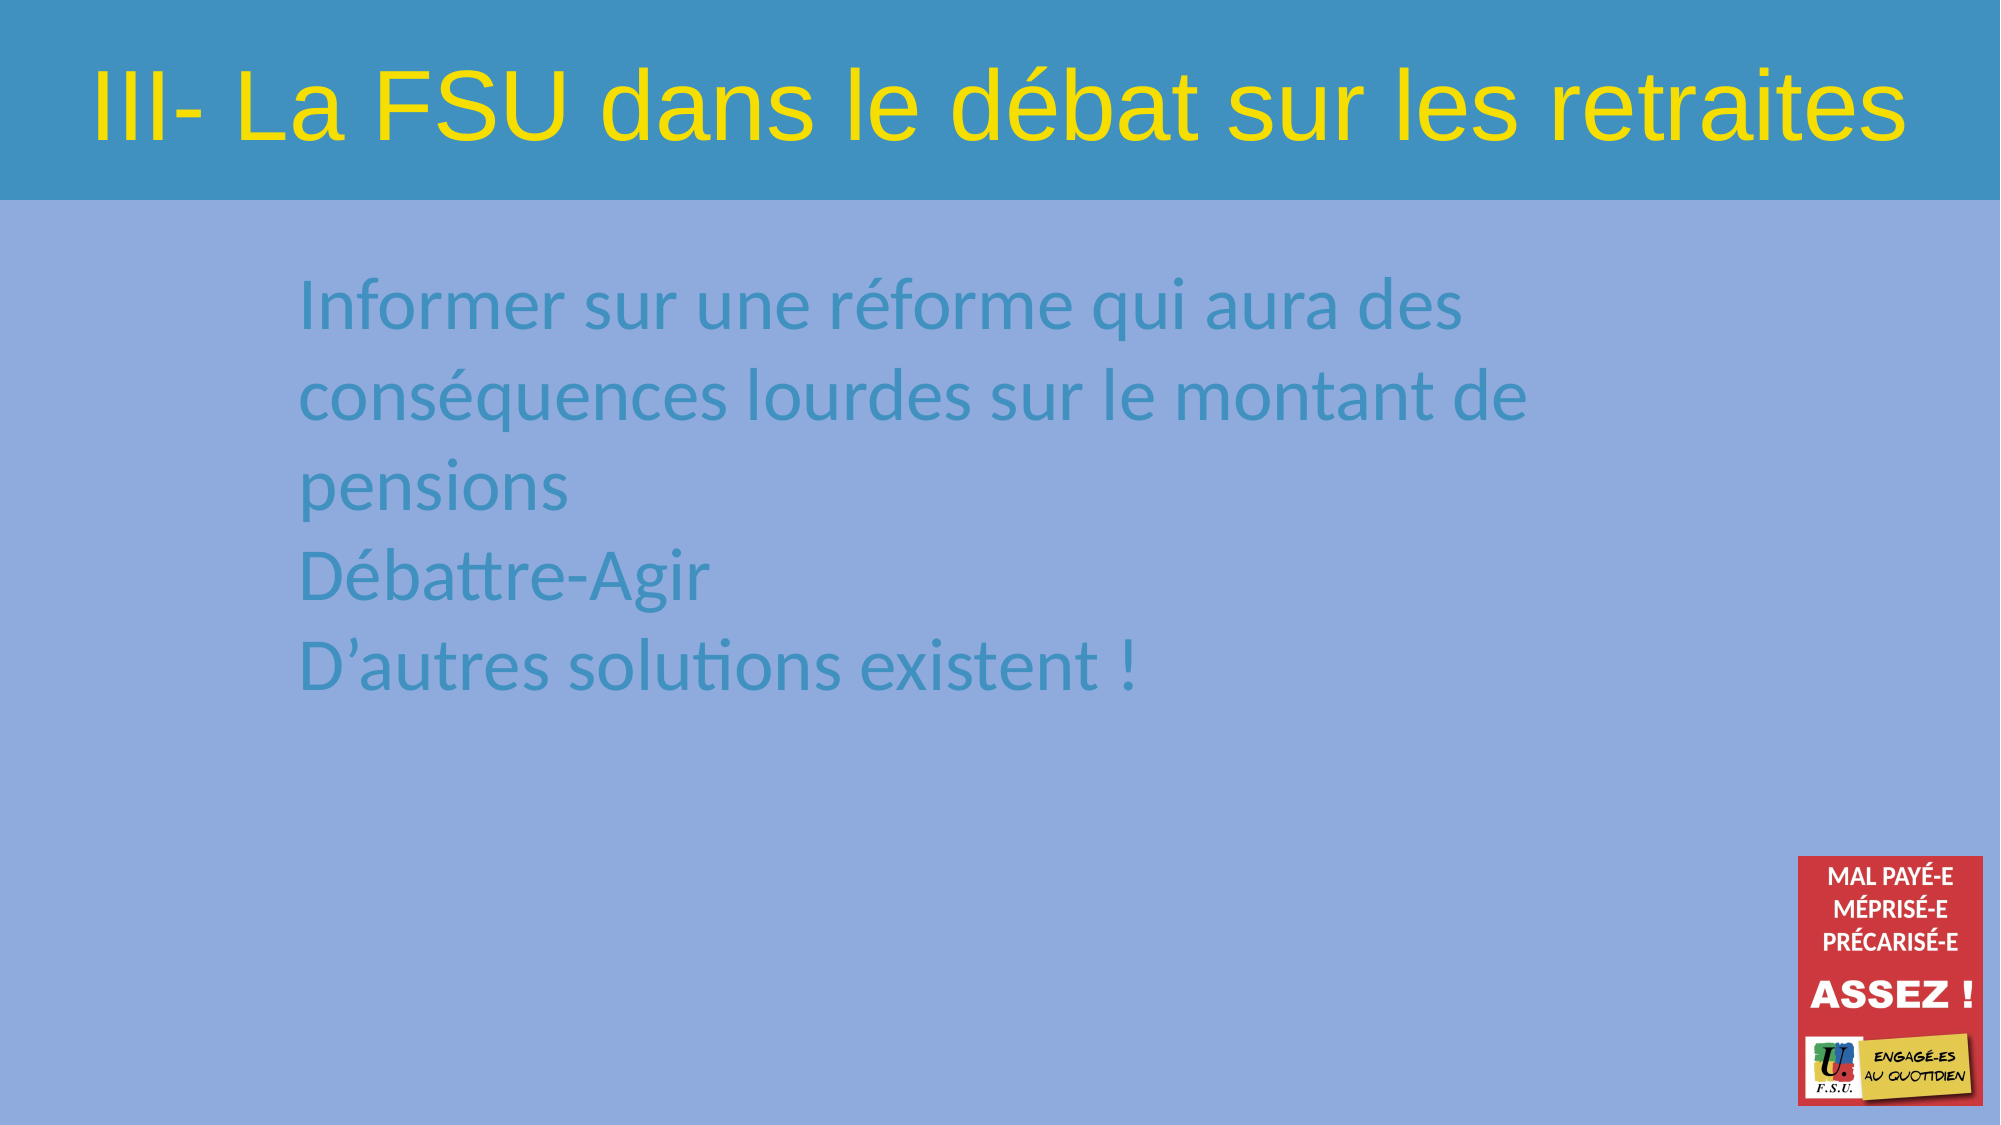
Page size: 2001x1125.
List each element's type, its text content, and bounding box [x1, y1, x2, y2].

text_box III- La FSU dans le débat sur les retraites [0, 0, 2000, 200]
text_box Informer sur une réforme qui aura des conséquences lourdes sur le montant de pensions Débattre-Agir D’autres solutions existent ! [283, 247, 1650, 960]
picture [1798, 856, 1983, 1106]
